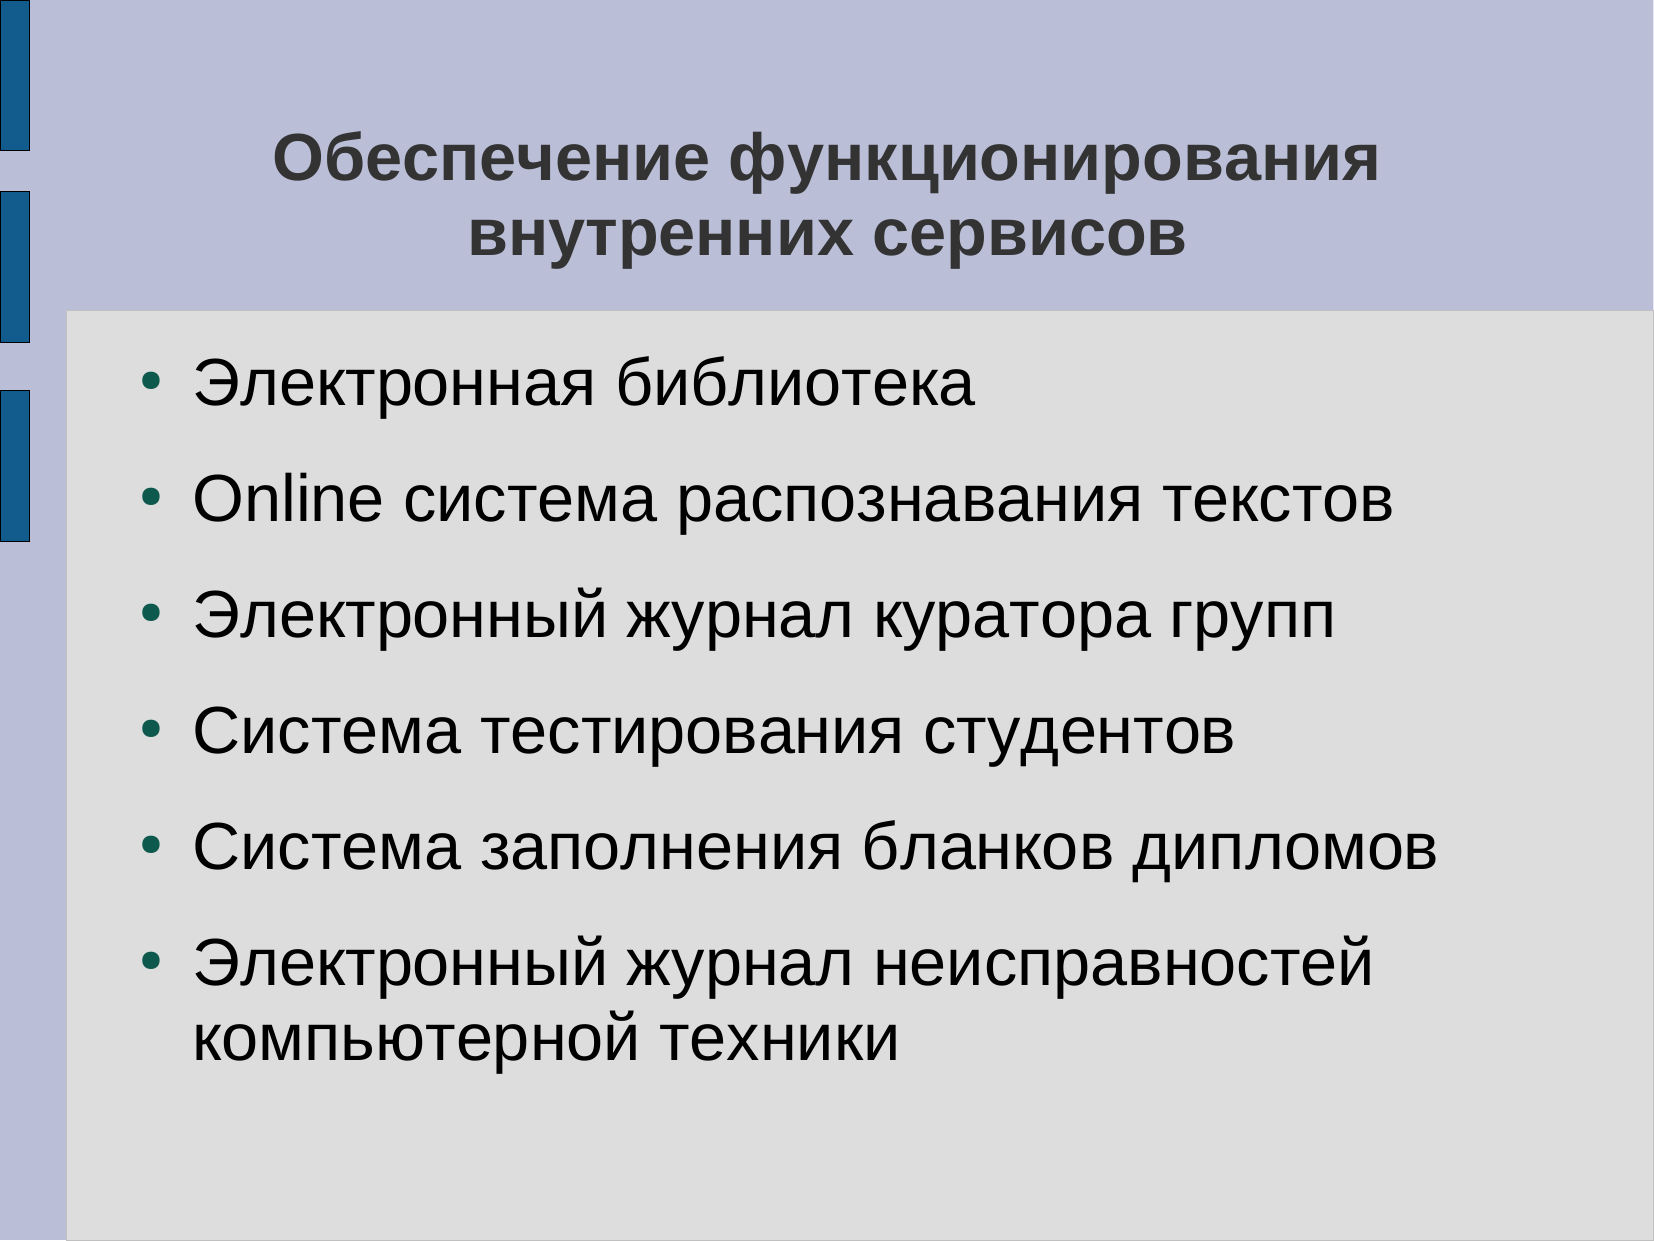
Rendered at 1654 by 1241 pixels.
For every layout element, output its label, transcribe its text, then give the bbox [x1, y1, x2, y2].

title Обеспечение функционирования внутренних сервисов [121, 91, 1534, 299]
list Электронная библиотека Online система распознавания текстов Электронный журнал куратора групп Система тестирования студентов Система заполнения бланков дипломов Электронный журнал неисправностей компьютерной техники [121, 344, 1534, 1164]
